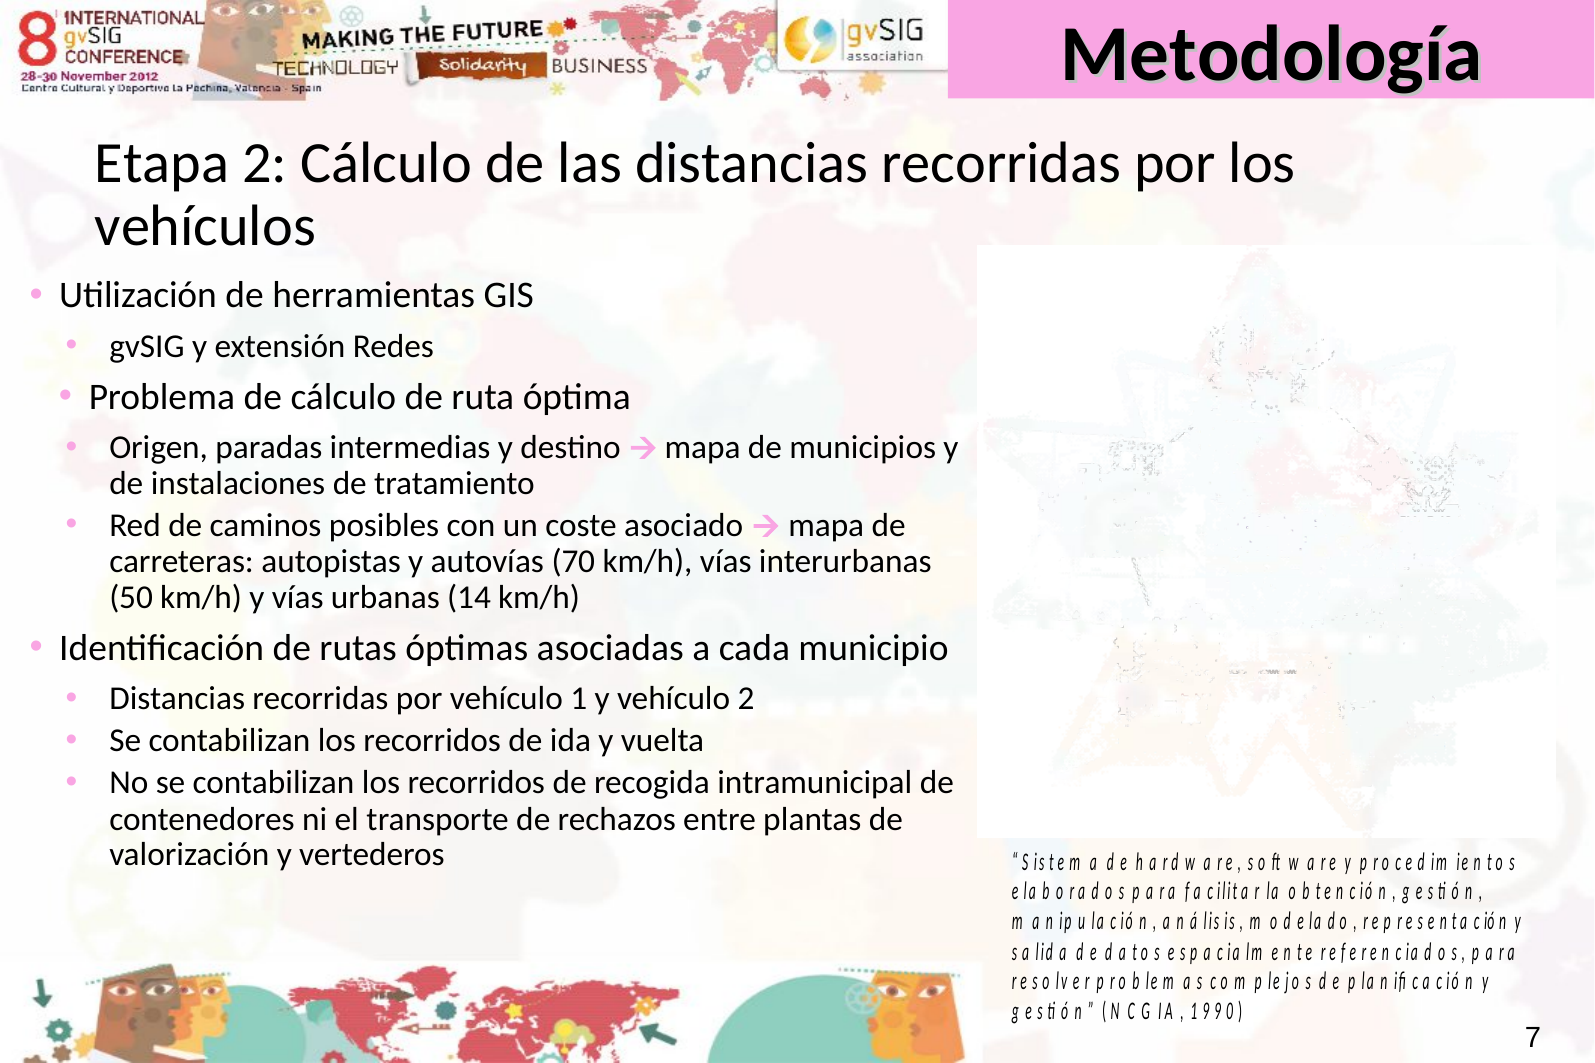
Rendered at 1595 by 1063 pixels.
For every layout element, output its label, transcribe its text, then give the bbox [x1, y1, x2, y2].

text_box <número> [1510, 1011, 1595, 1063]
text_box Utilización de herramientas GIS gvSIG y extensión Redes Problema de cálculo de ruta óptima Origen, paradas intermedias y destino  mapa de municipios y de instalaciones de tratamiento Red de caminos posibles con un coste asociado  mapa de carreteras: autopistas y autovías (70 km/h), vías interurbanas (50 km/h) y vías urbanas (14 km/h) Identificación de rutas óptimas asociadas a cada municipio Distancias recorridas por vehículo 1 y vehículo 2 Se contabilizan los recorridos de ida y vuelta No se contabilizan los recorridos de recogida intramunicipal de contenedores ni el transporte de rechazos entre plantas de valorización y vertederos [23, 269, 976, 1016]
picture [0, 0, 1595, 1063]
list Etapa 2: Cálculo de las distancias recorridas por los vehículos [79, 124, 1515, 203]
text_box Metodología [947, 0, 1595, 99]
